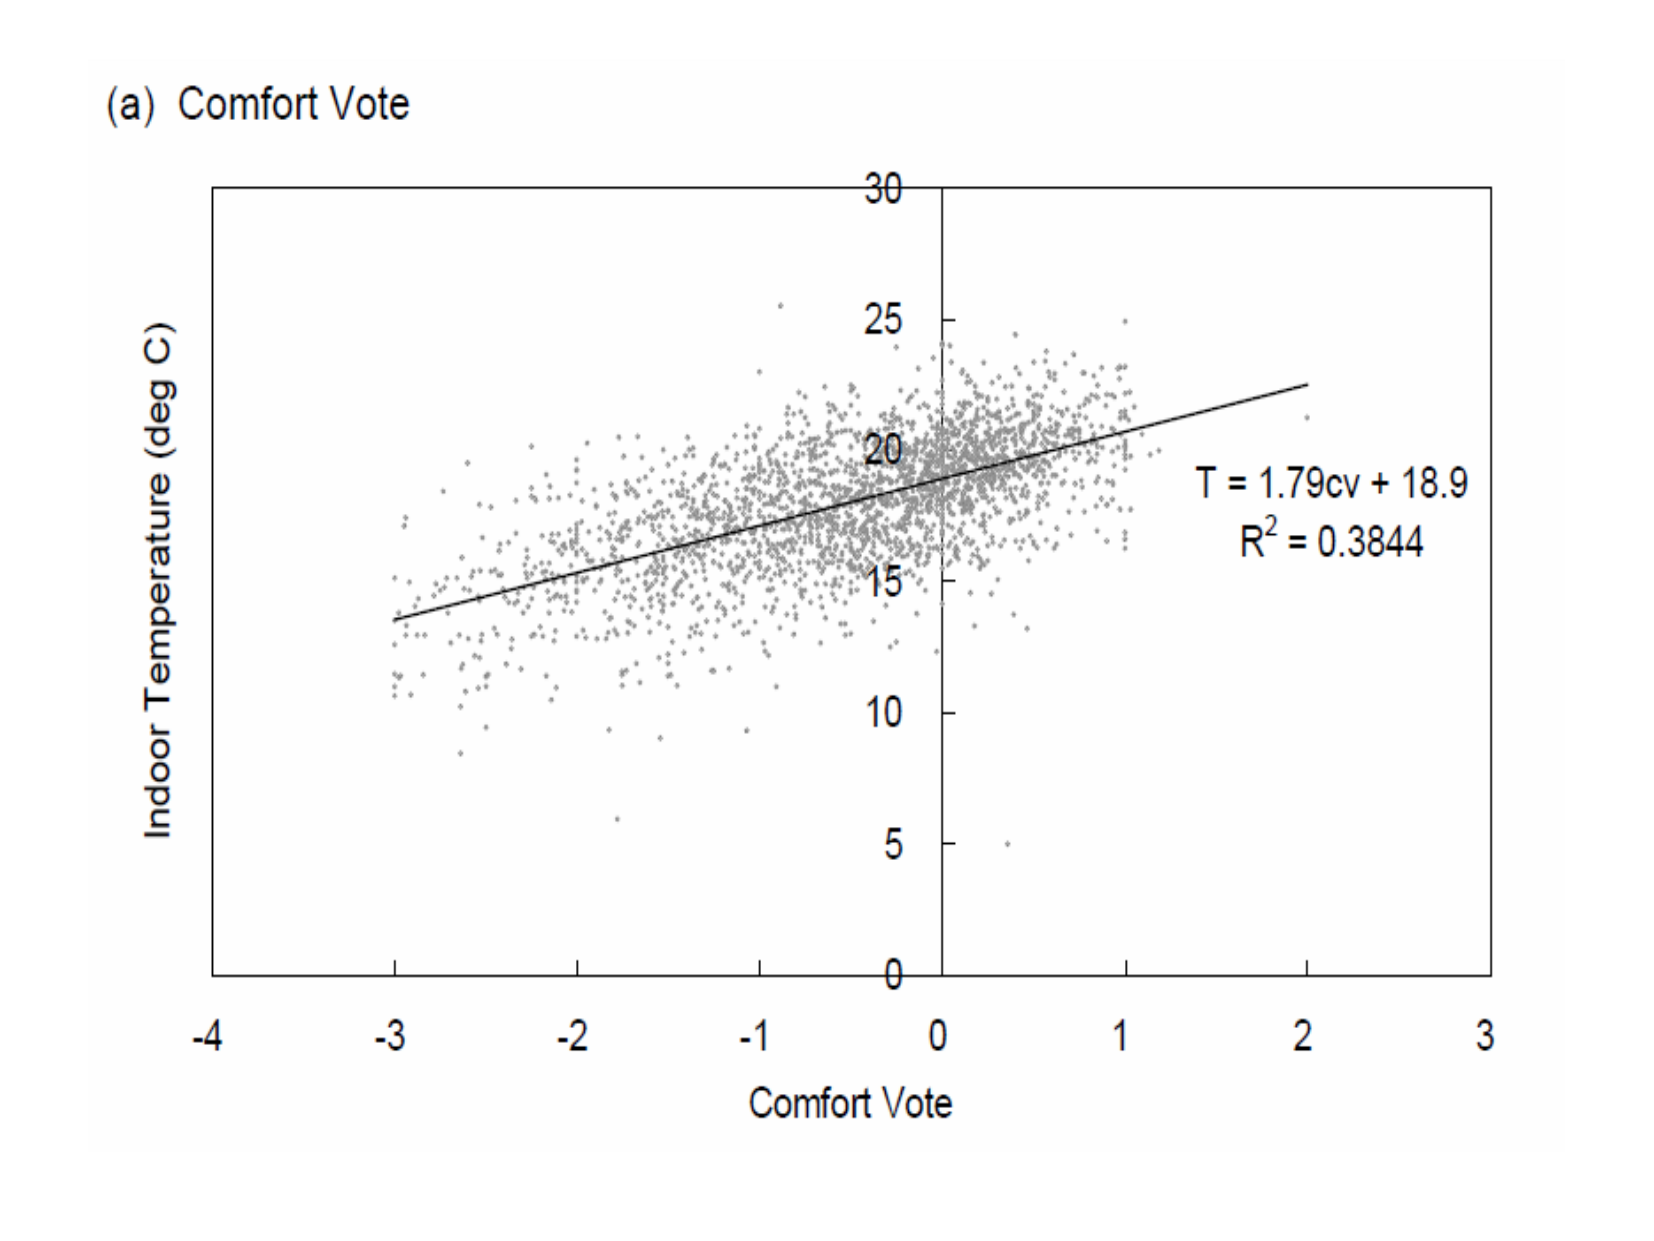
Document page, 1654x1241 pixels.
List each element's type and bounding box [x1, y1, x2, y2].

picture [88, 59, 1565, 1152]
